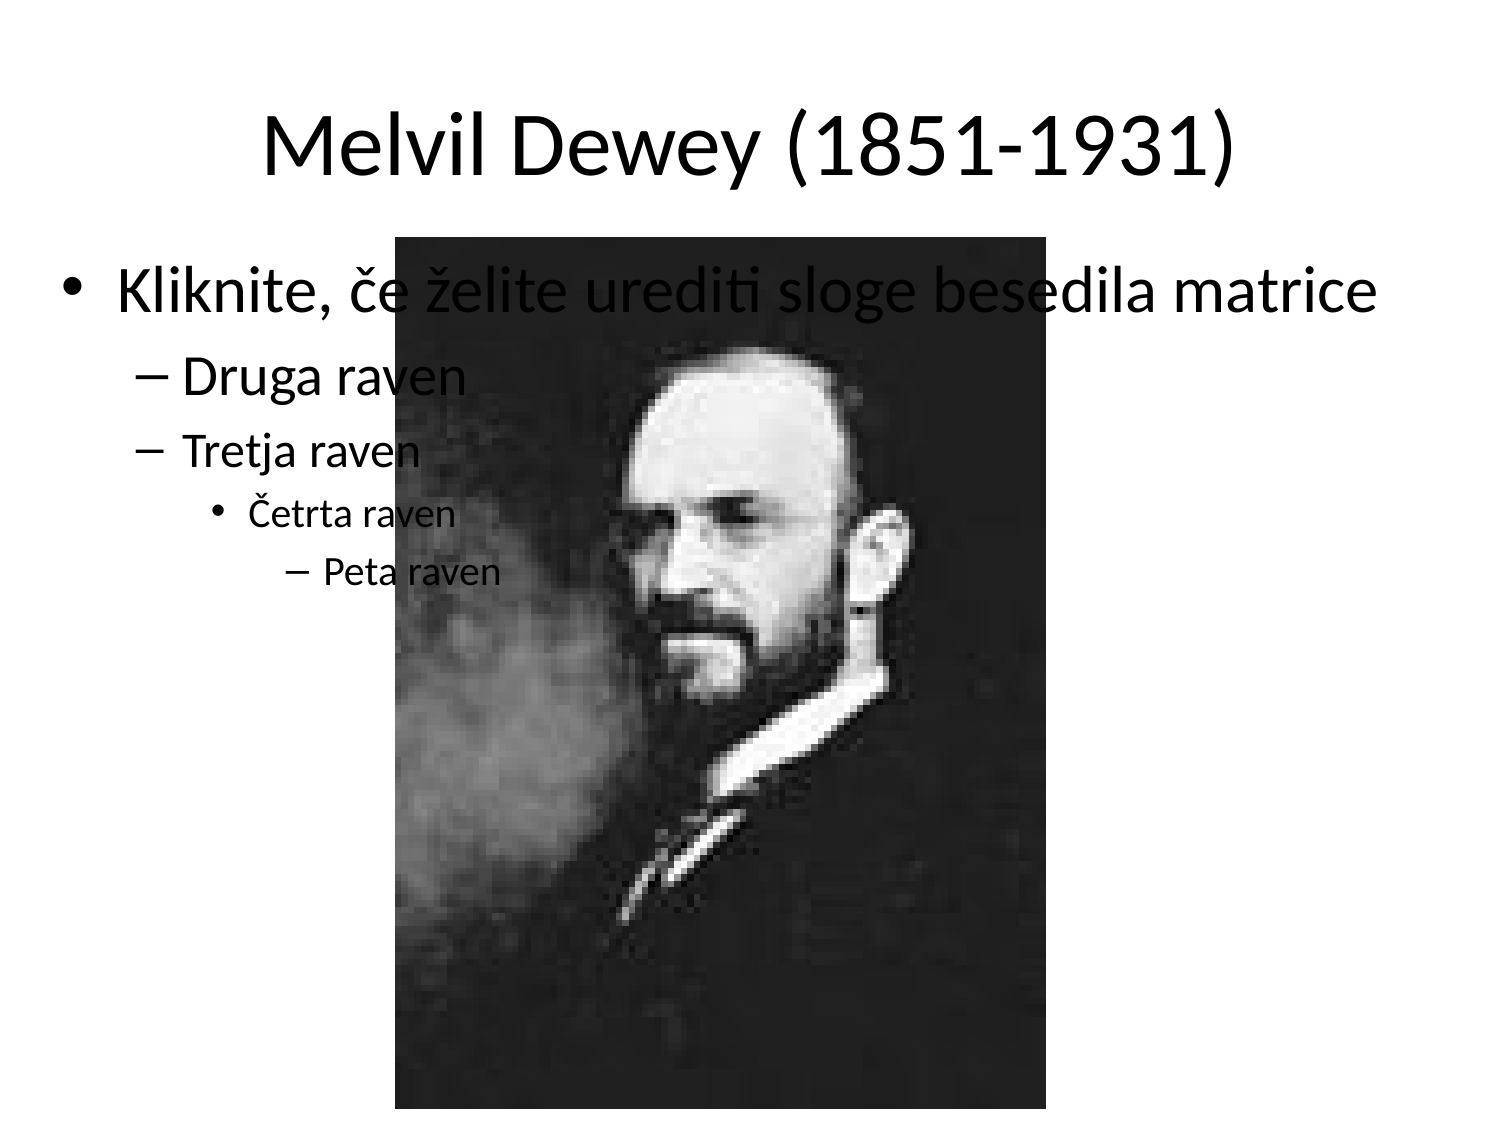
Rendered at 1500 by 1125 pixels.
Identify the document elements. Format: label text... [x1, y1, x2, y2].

title Melvil Dewey (1851-1931) [75, 45, 1425, 233]
picture [395, 237, 1046, 1109]
